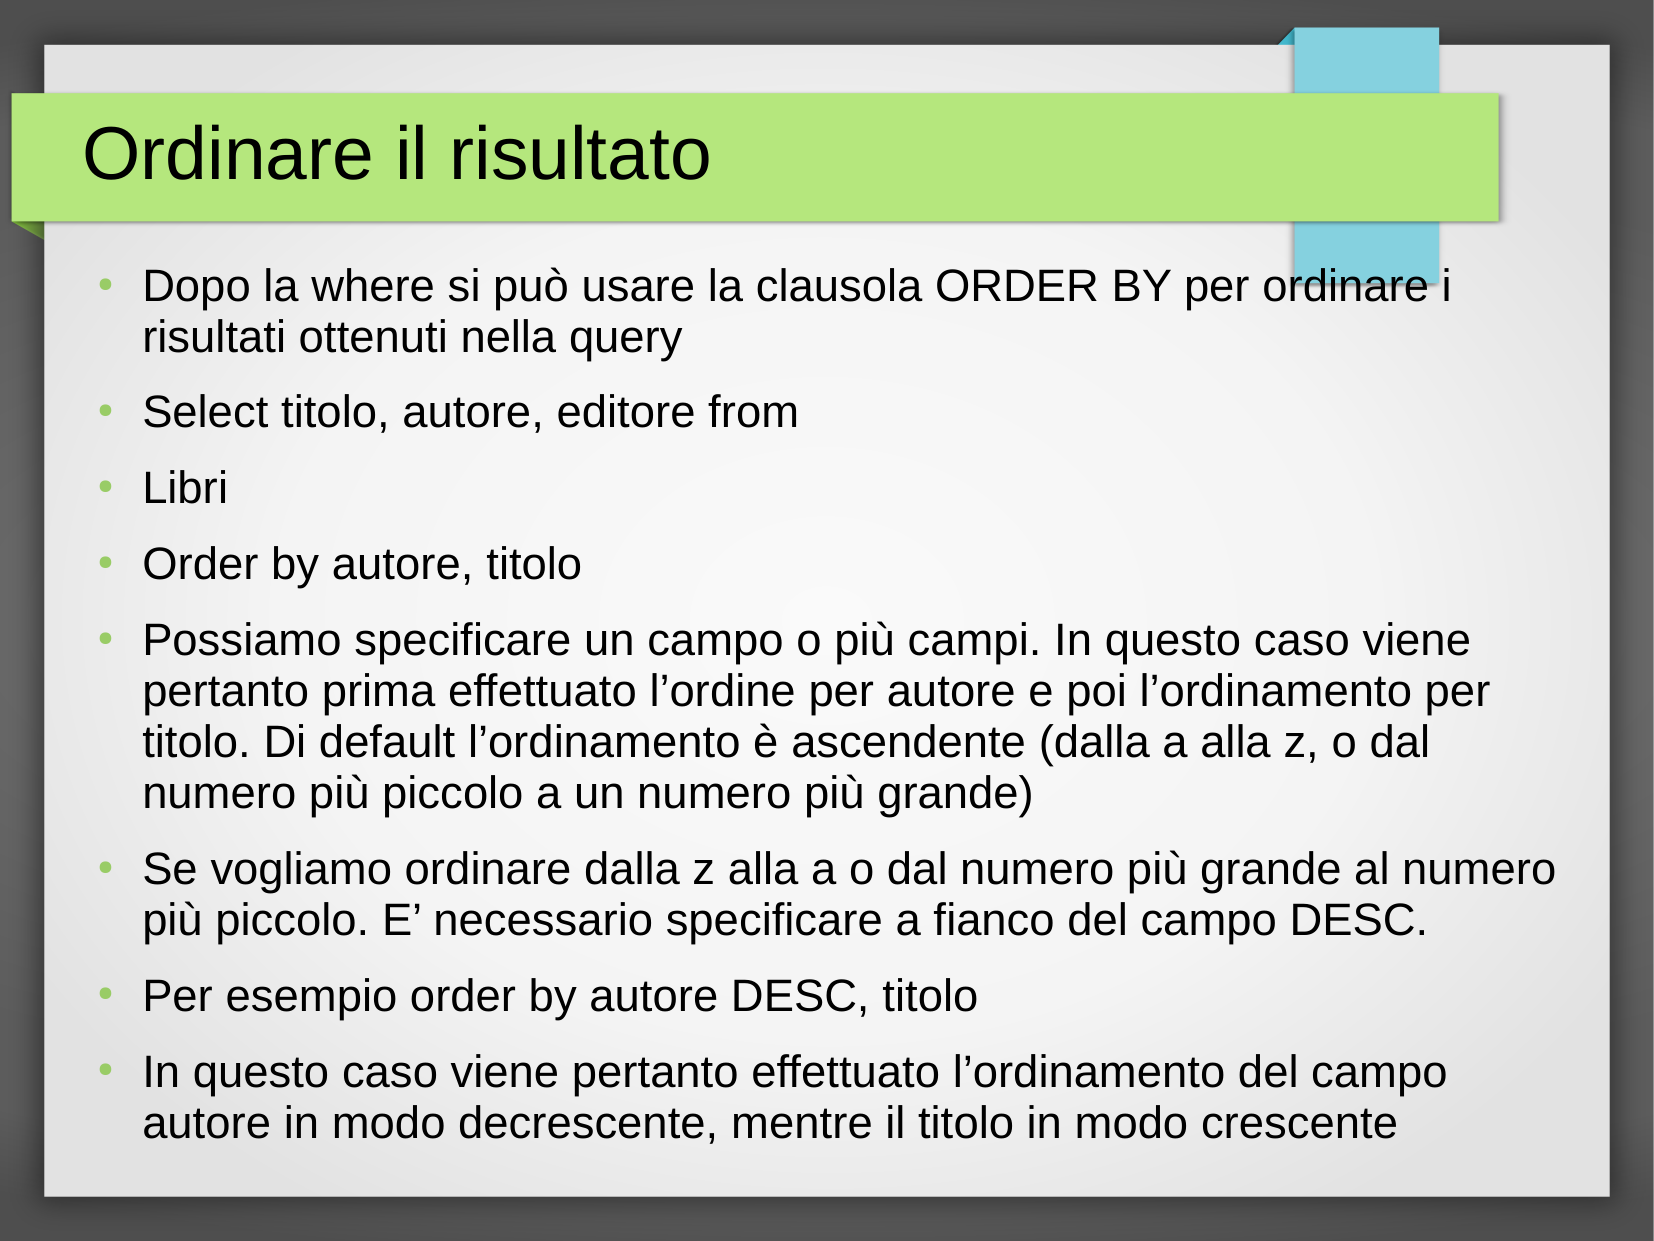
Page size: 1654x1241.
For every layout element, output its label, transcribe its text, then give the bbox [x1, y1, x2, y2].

title Ordinare il risultato [82, 94, 1264, 213]
list Dopo la where si può usare la clausola ORDER BY per ordinare i risultati ottenuti nella query Select titolo, autore, editore from Libri Order by autore, titolo Possiamo specificare un campo o più campi. In questo caso viene pertanto prima effettuato l’ordine per autore e poi l’ordinamento per titolo. Di default l’ordinamento è ascendente (dalla a alla z, o dal numero più piccolo a un numero più grande) Se vogliamo ordinare dalla z alla a o dal numero più grande al numero più piccolo. E’ necessario specificare a fianco del campo DESC. Per esempio order by autore DESC, titolo In questo caso viene pertanto effettuato l’ordinamento del campo autore in modo decrescente, mentre il titolo in modo crescente [82, 259, 1571, 1158]
picture [0, 0, 1654, 1241]
